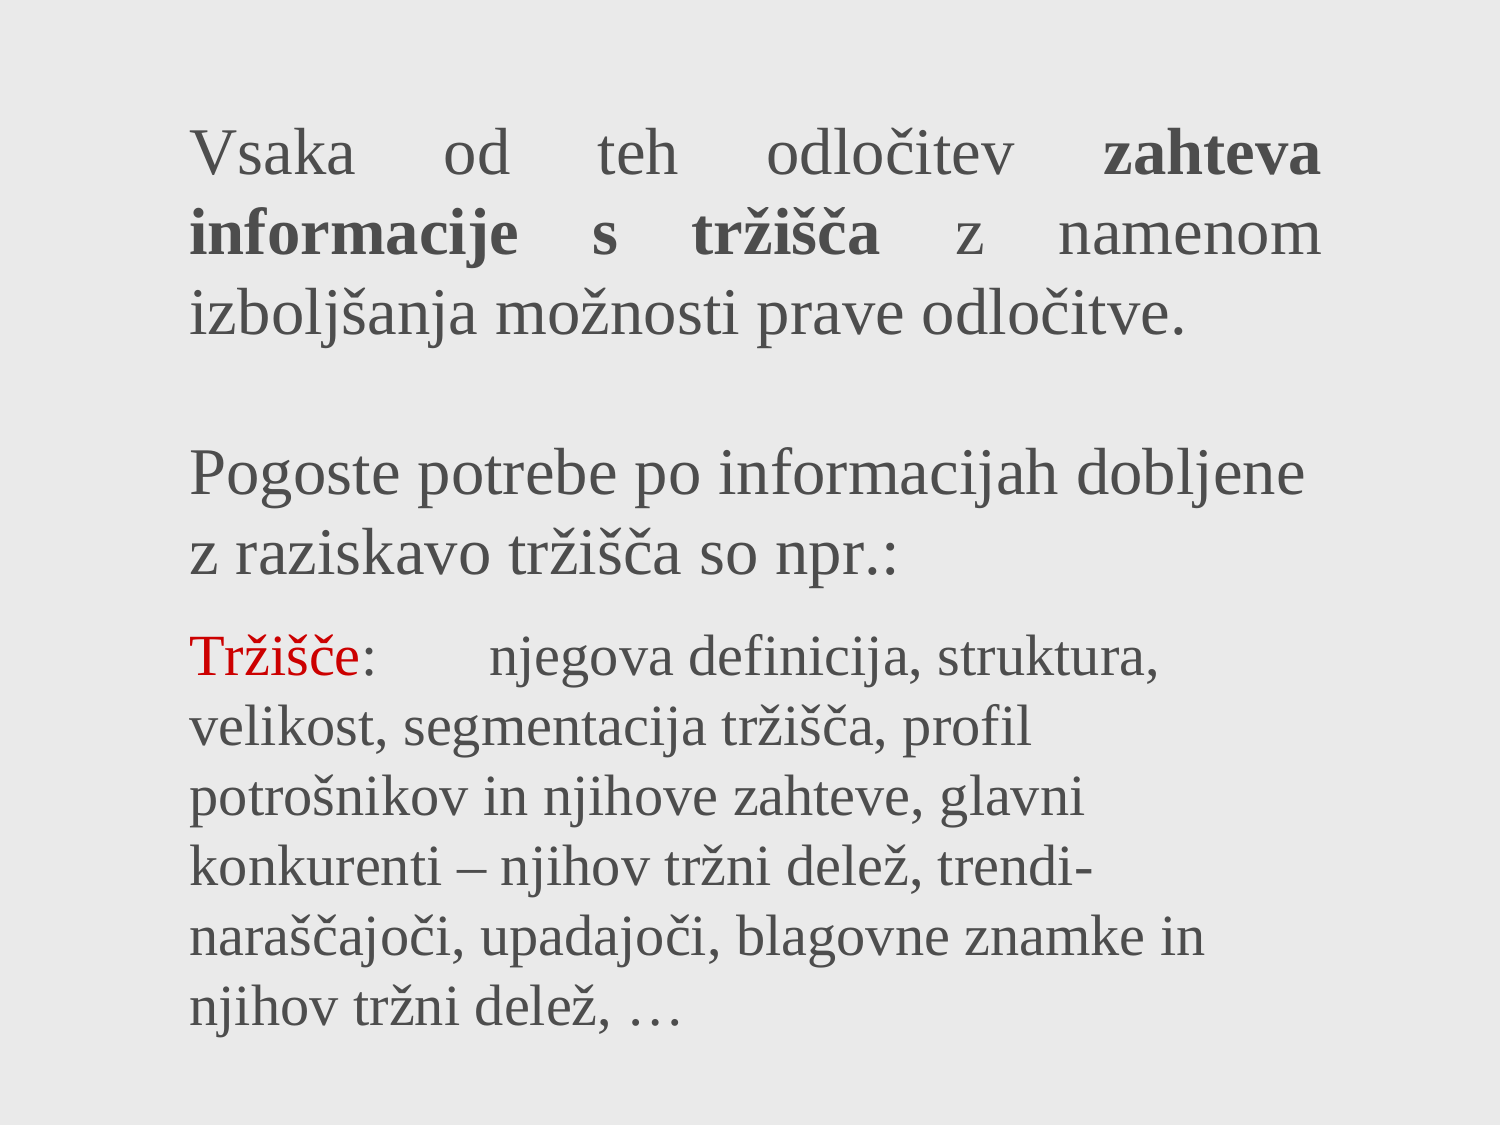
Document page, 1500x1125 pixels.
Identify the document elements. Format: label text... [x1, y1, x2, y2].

text_box Vsaka od teh odločitev zahteva informacije s tržišča z namenom izboljšanja možnosti prave odločitve. Pogoste potrebe po informacijah dobljene z raziskavo tržišča so npr.: Tržišče: njegova definicija, struktura, velikost, segmentacija tržišča, profil potrošnikov in njihove zahteve, glavni konkurenti – njihov tržni delež, trendi-naraščajoči, upadajoči, blagovne znamke in njihov tržni delež, … [174, 99, 1338, 1046]
